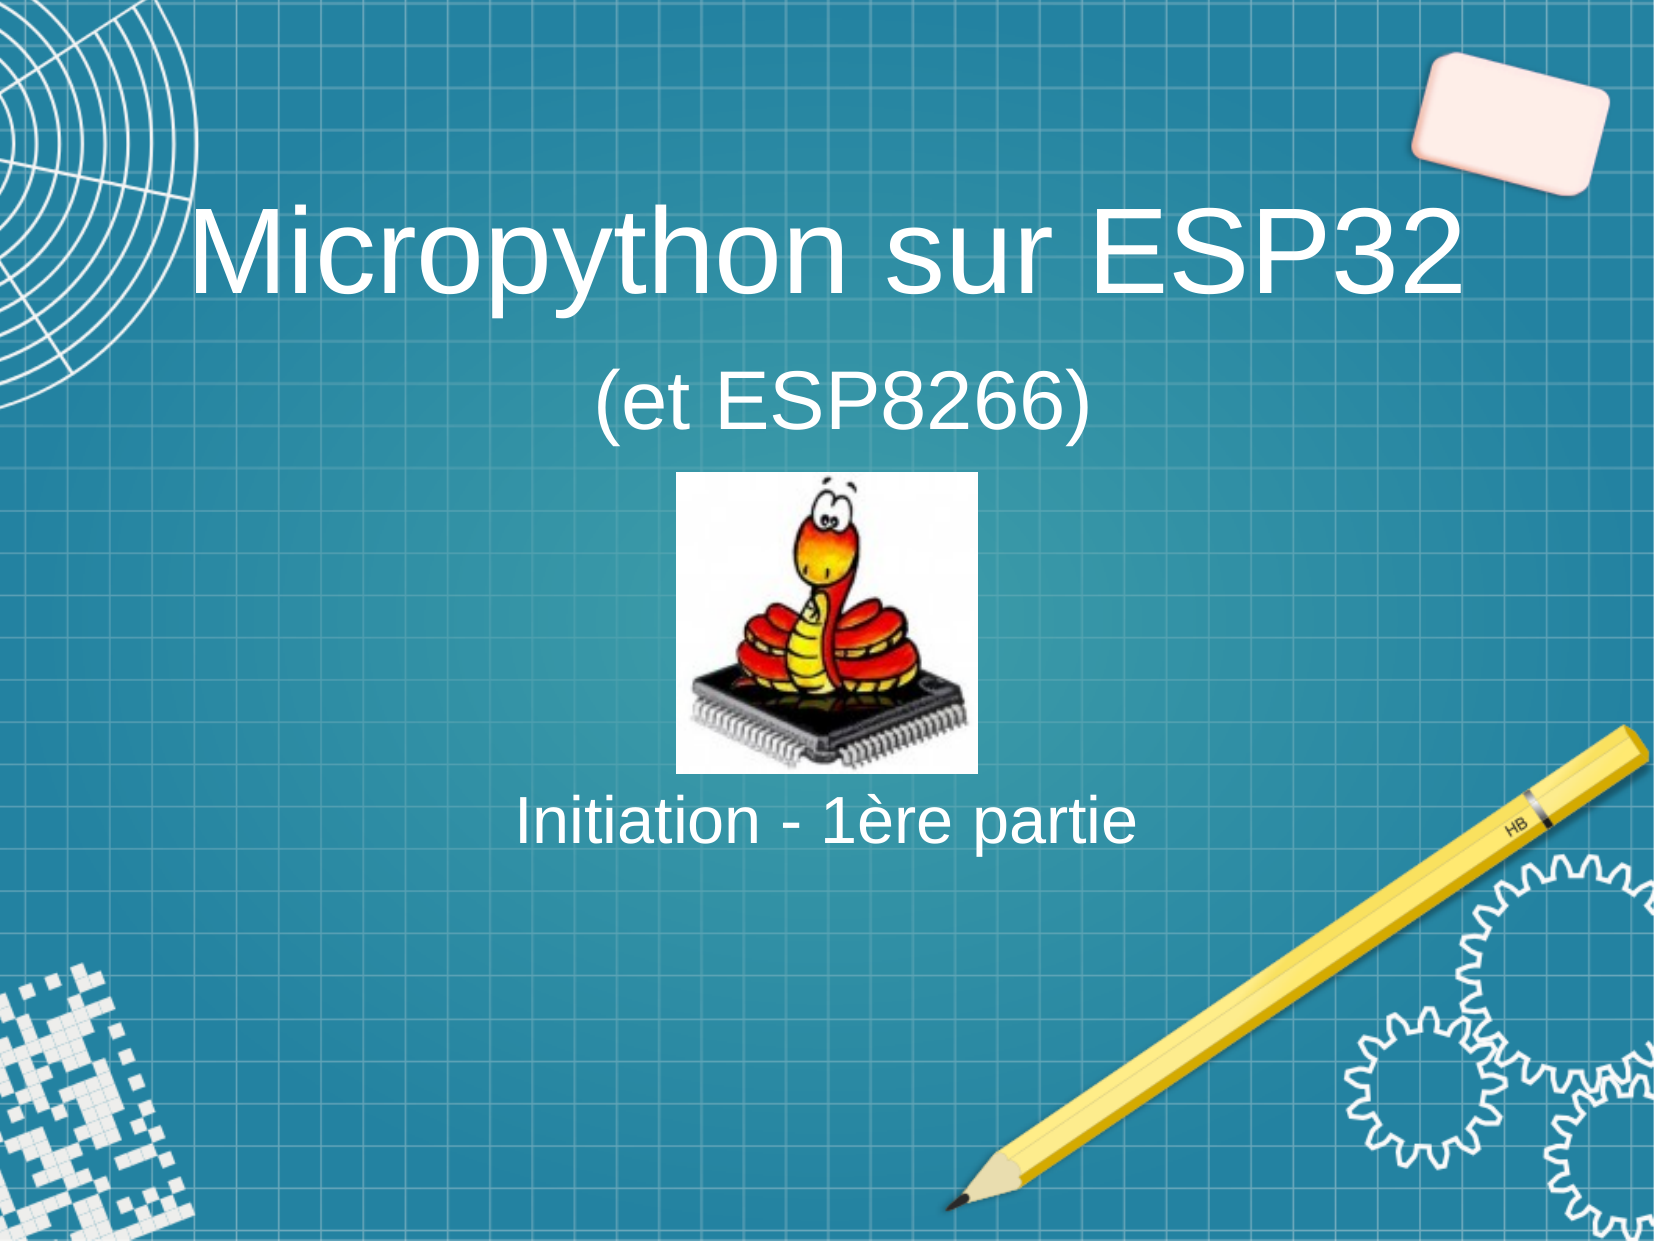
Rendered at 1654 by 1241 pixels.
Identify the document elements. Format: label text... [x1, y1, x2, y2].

picture [0, 0, 1654, 1241]
title Micropython sur ESP32 (et ESP8266) [82, 177, 1571, 461]
subtitle Initiation - 1ère partie [82, 519, 1571, 1123]
